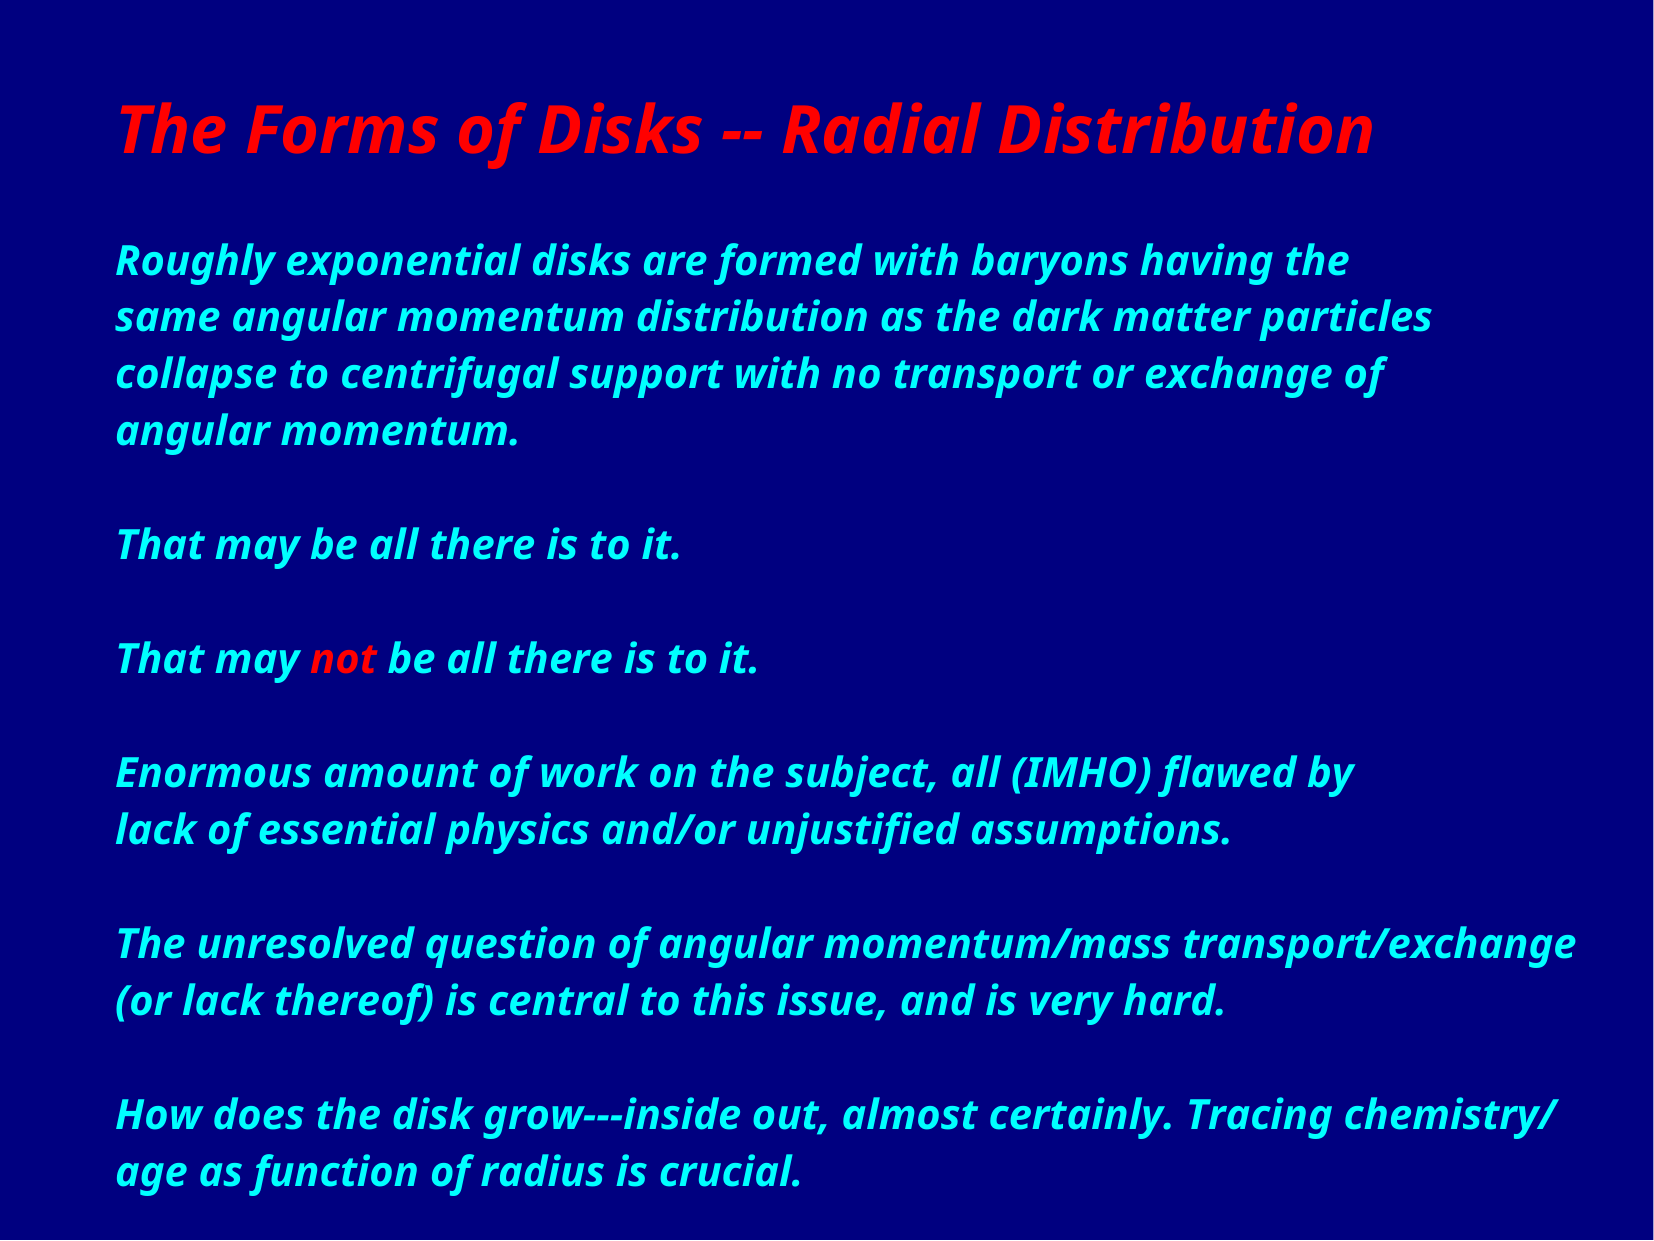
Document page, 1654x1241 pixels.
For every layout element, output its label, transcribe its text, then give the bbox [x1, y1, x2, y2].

text_box The Forms of Disks -- Radial Distribution Roughly exponential disks are formed with baryons having the same angular momentum distribution as the dark matter particles collapse to centrifugal support with no transport or exchange of angular momentum. That may be all there is to it. That may not be all there is to it. Enormous amount of work on the subject, all (IMHO) flawed by lack of essential physics and/or unjustified assumptions. The unresolved question of angular momentum/mass transport/exchange (or lack thereof) is central to this issue, and is very hard. How does the disk grow---inside out, almost certainly. Tracing chemistry/ age as function of radius is crucial. [100, 75, 1592, 1095]
